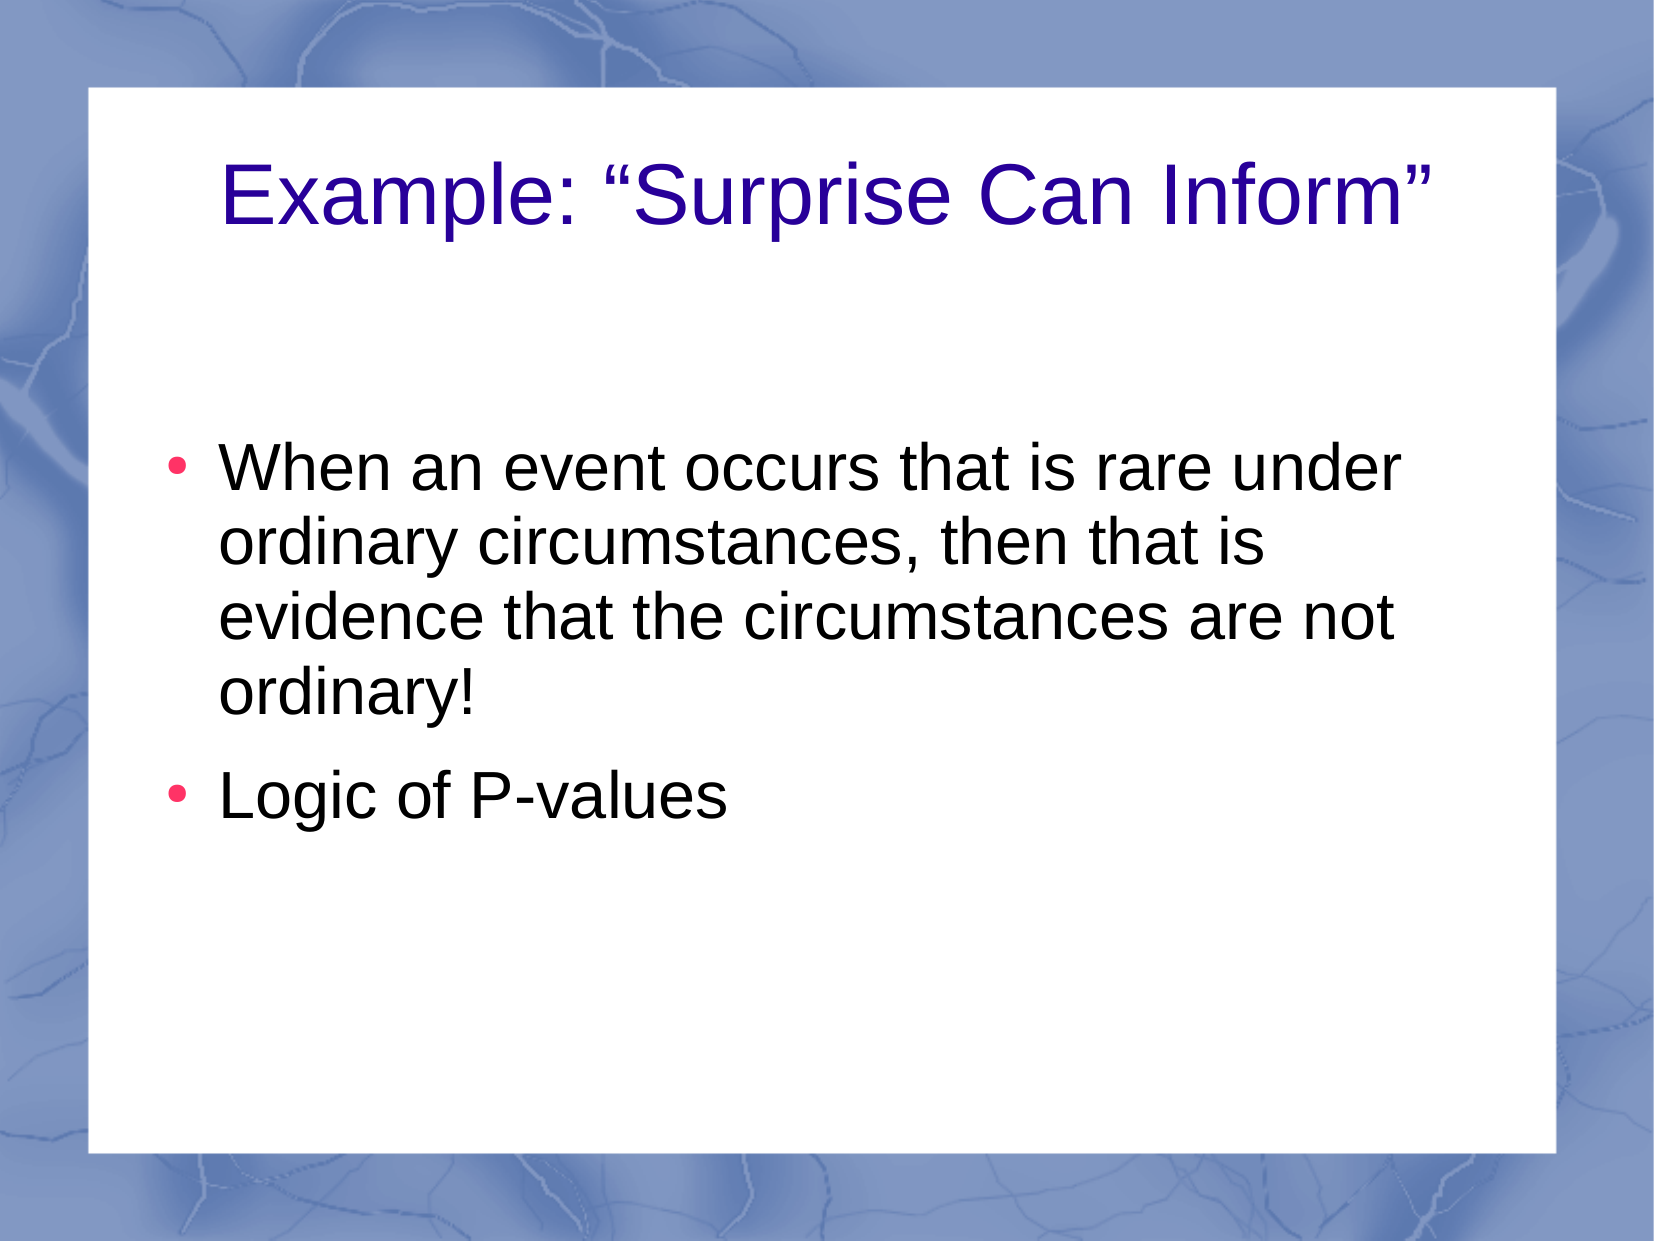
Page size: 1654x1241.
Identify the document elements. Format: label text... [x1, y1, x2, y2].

picture [0, 0, 1654, 1241]
list When an event occurs that is rare under ordinary circumstances, then that is evidence that the circumstances are not ordinary! Logic of P-values [147, 325, 1506, 1010]
title Example: “Surprise Can Inform” [118, 90, 1536, 298]
